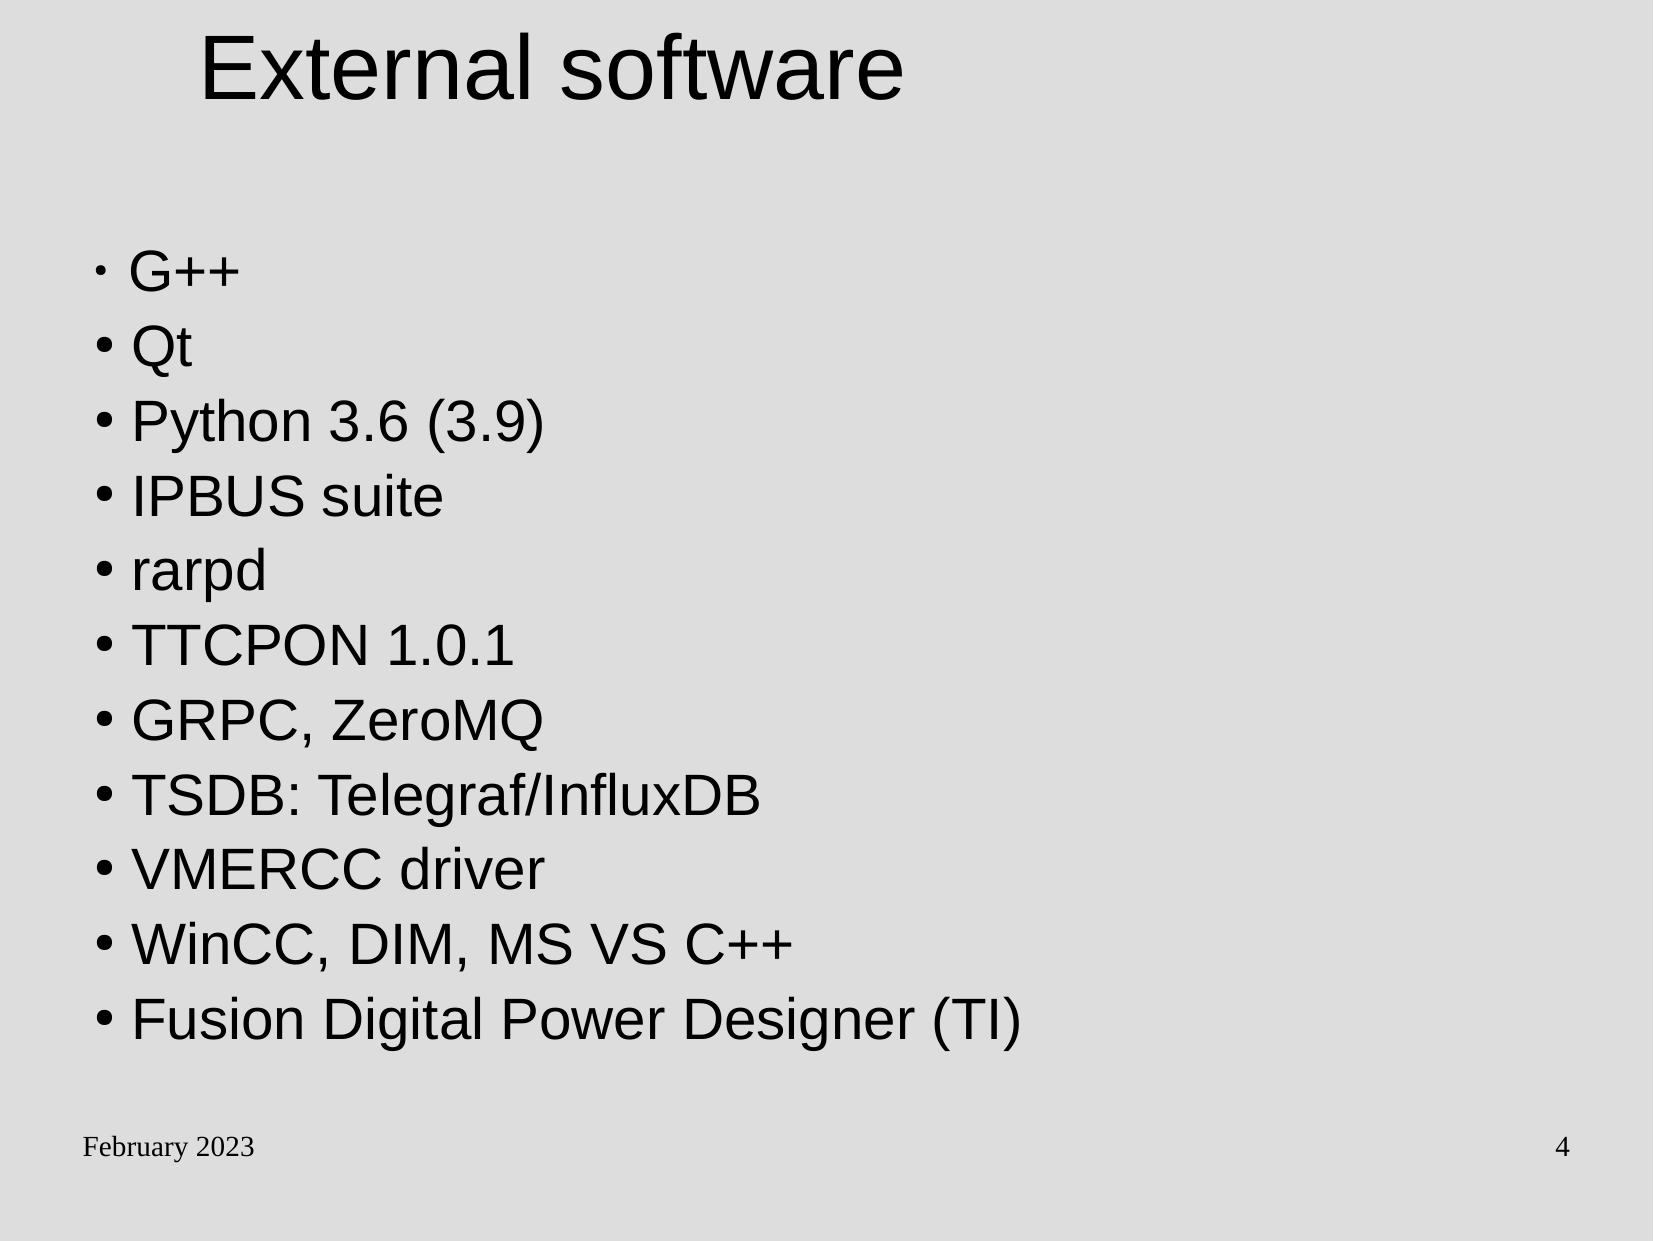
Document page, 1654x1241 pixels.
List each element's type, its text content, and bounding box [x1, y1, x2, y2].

text_box G++ Qt Python 3.6 (3.9) IPBUS suite rarpd TTCPON 1.0.1 GRPC, ZeroMQ TSDB: Telegraf/InfluxDB VMERCC driver WinCC, DIM, MS VS C++ Fusion Digital Power Designer (TI) [79, 179, 1395, 1134]
title External software [98, 3, 1007, 133]
